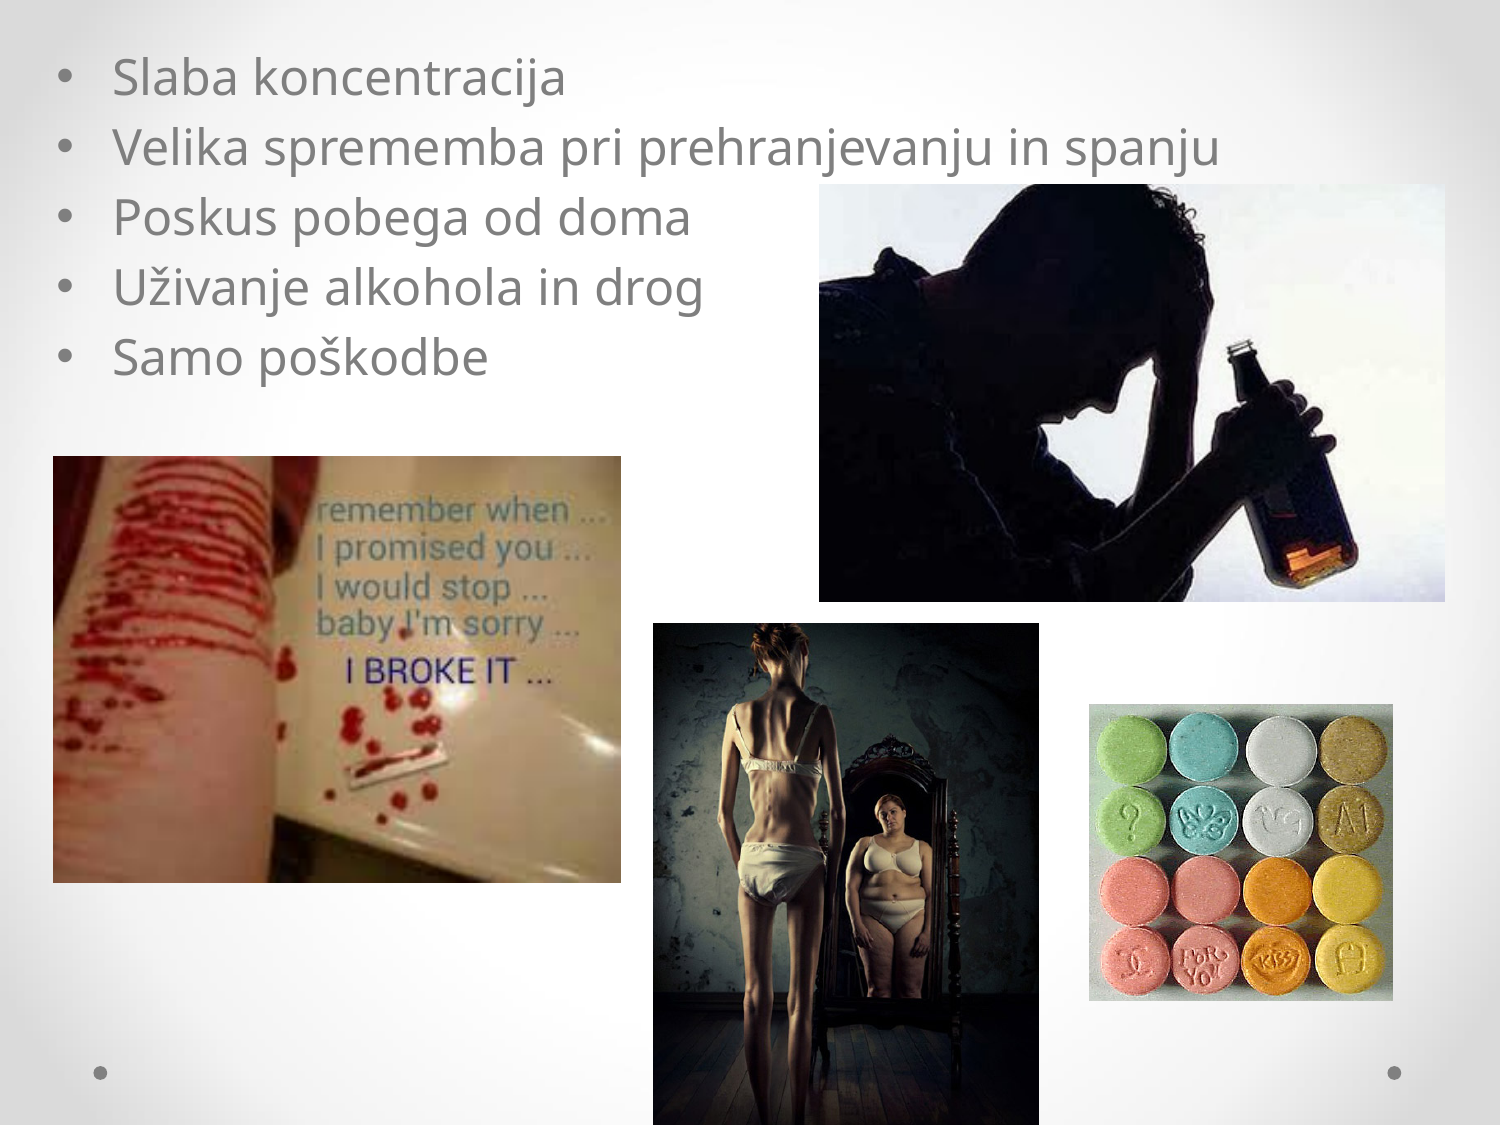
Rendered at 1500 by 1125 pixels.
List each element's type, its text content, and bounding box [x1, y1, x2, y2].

picture [0, 0, 1500, 1125]
list Slaba koncentracija Velika sprememba pri prehranjevanju in spanju Poskus pobega od doma Uživanje alkohola in drog Samo poškodbe [41, 37, 1392, 781]
